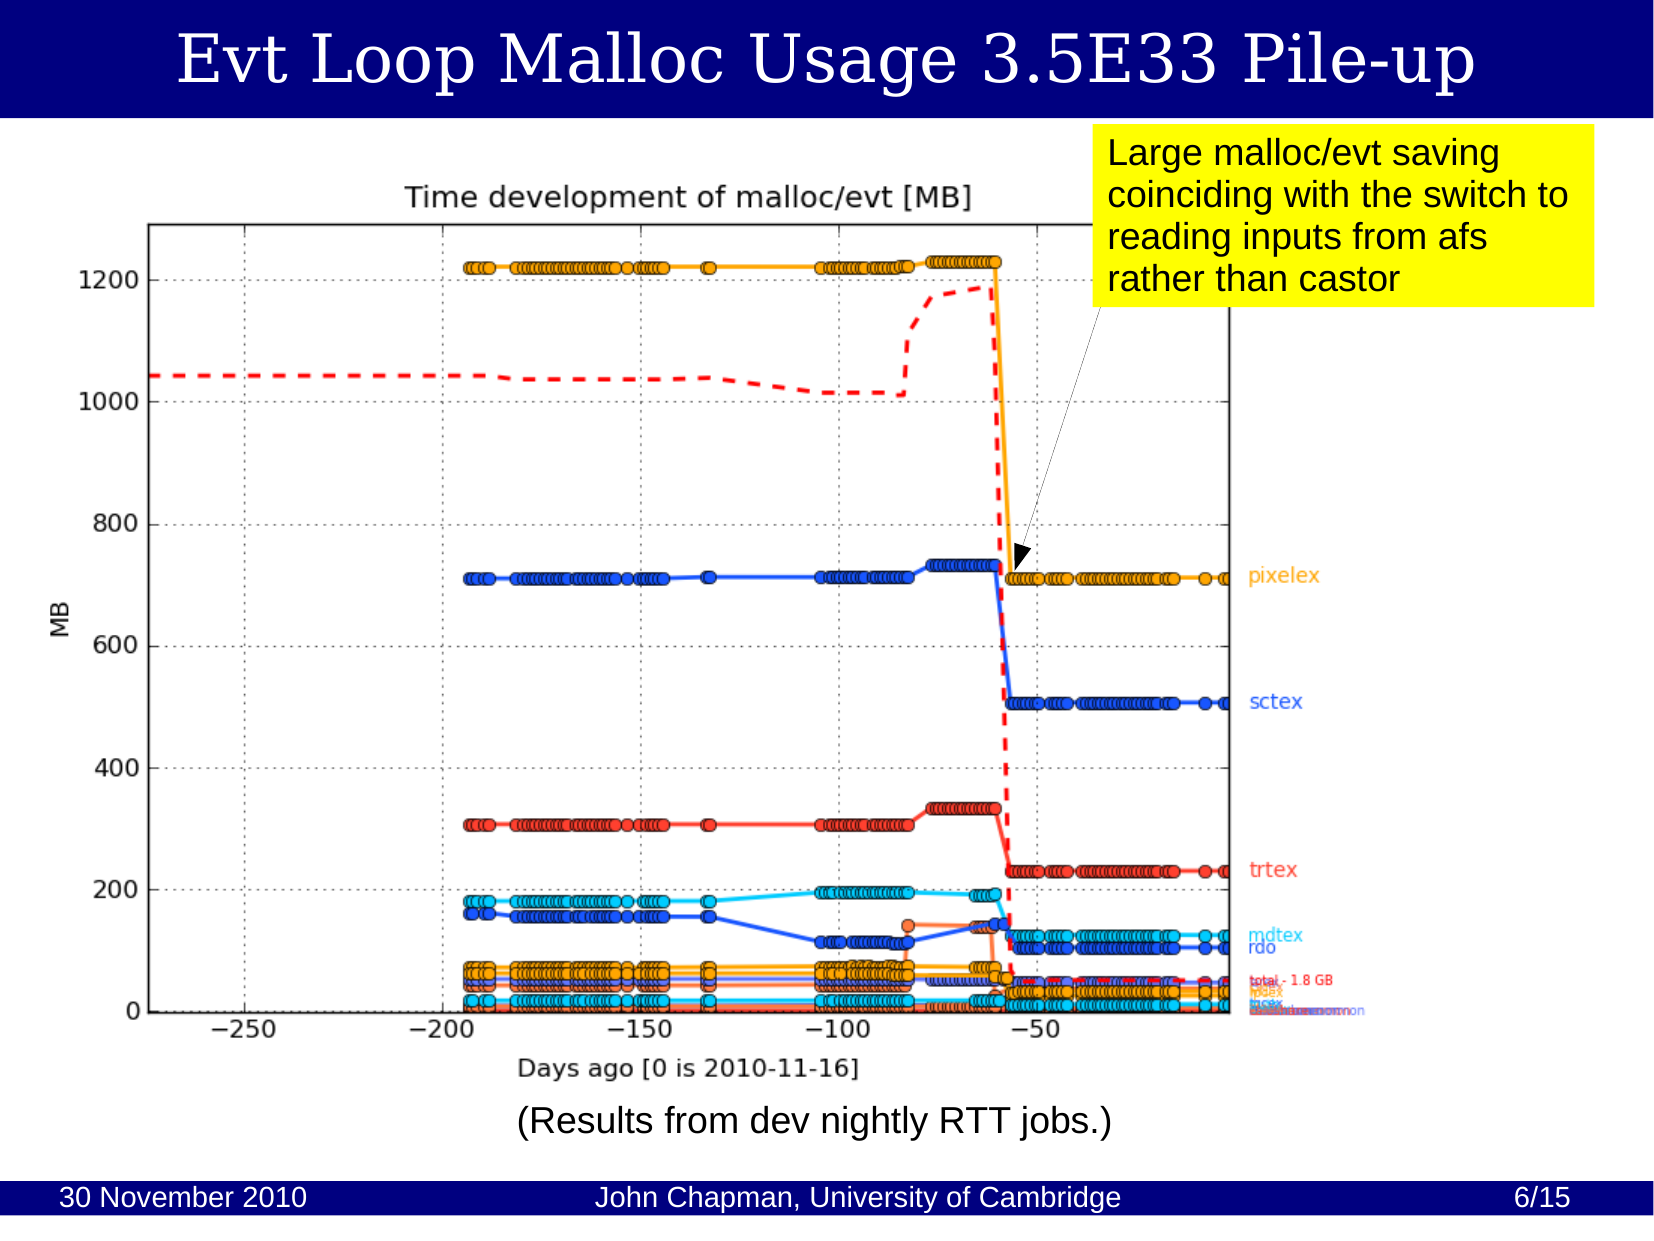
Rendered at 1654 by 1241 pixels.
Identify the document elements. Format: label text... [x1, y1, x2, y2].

title Evt Loop Malloc Usage 3.5E33 Pile-up [0, 0, 1654, 119]
text_box Large malloc/evt saving coinciding with the switch to reading inputs from afs rather than castor [1092, 124, 1595, 308]
text_box (Results from dev nightly RTT jobs.) [501, 1092, 1654, 1150]
picture [28, 119, 1529, 1170]
